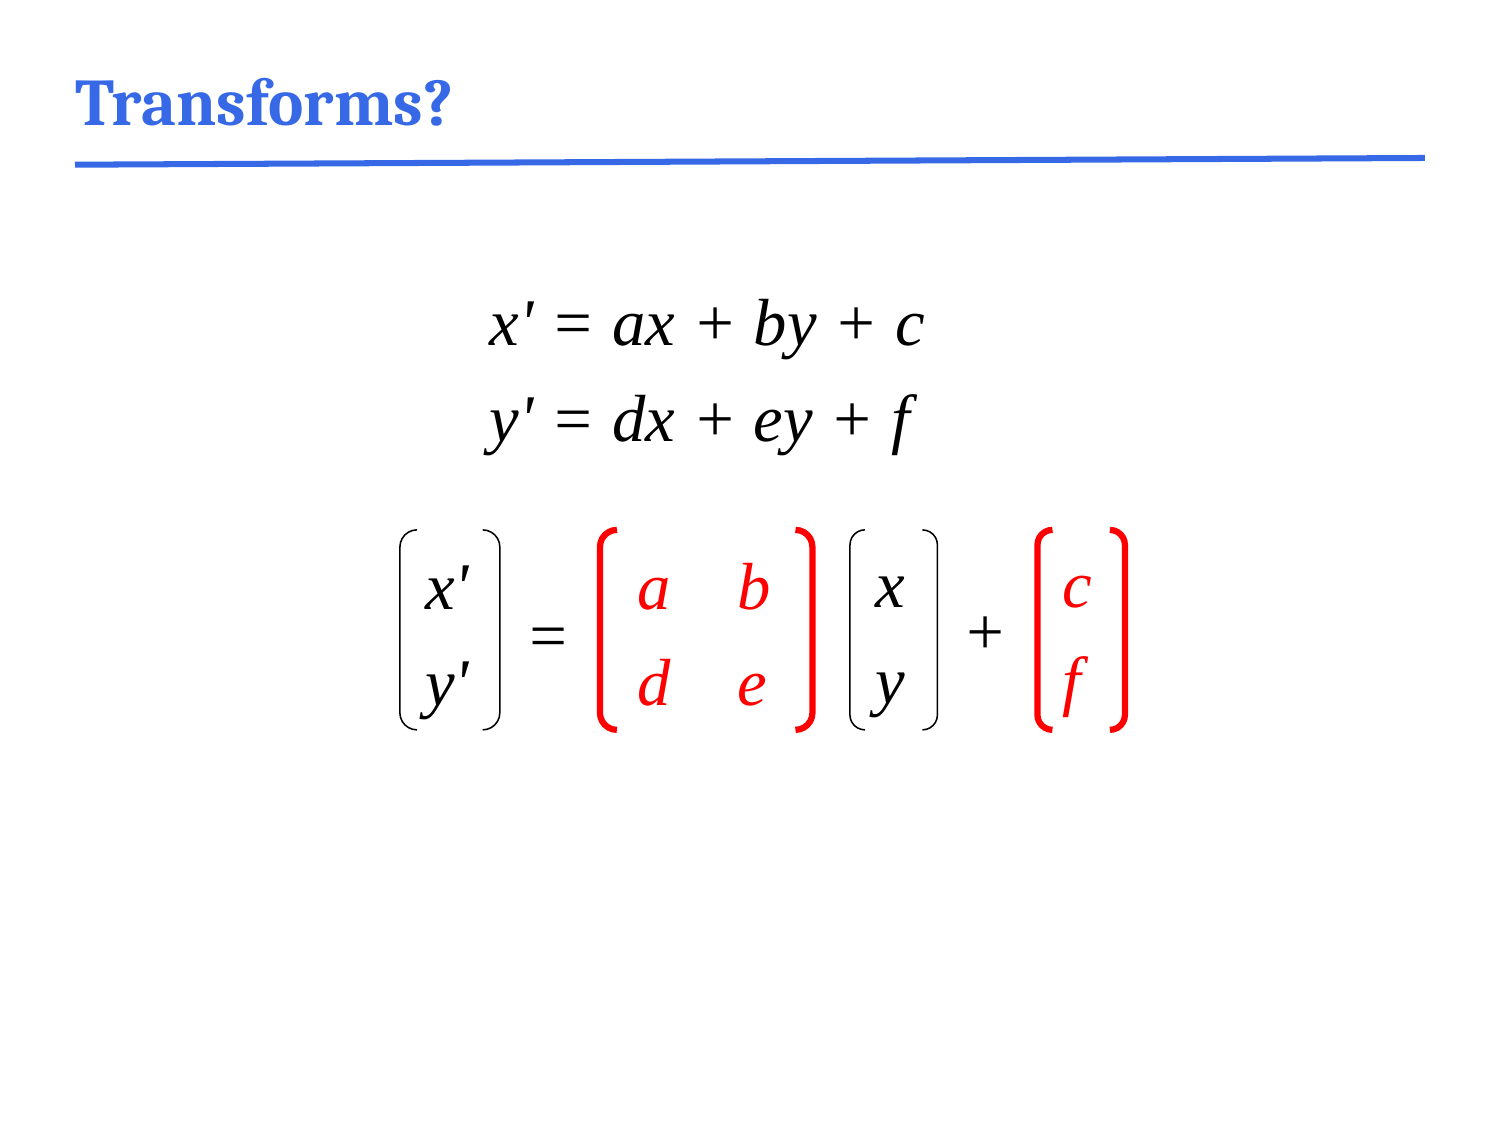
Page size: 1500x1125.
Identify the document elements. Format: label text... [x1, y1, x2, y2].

text_box = [524, 592, 575, 673]
text_box x' = ax + by + c y' = dx + ey + f [490, 278, 940, 456]
text_box c f [1062, 541, 1100, 718]
text_box x' y' [425, 542, 488, 719]
title Transforms? [75, 9, 1351, 198]
text_box x y [875, 541, 936, 718]
text_box + [962, 587, 1013, 668]
text_box a b d e [637, 542, 775, 719]
